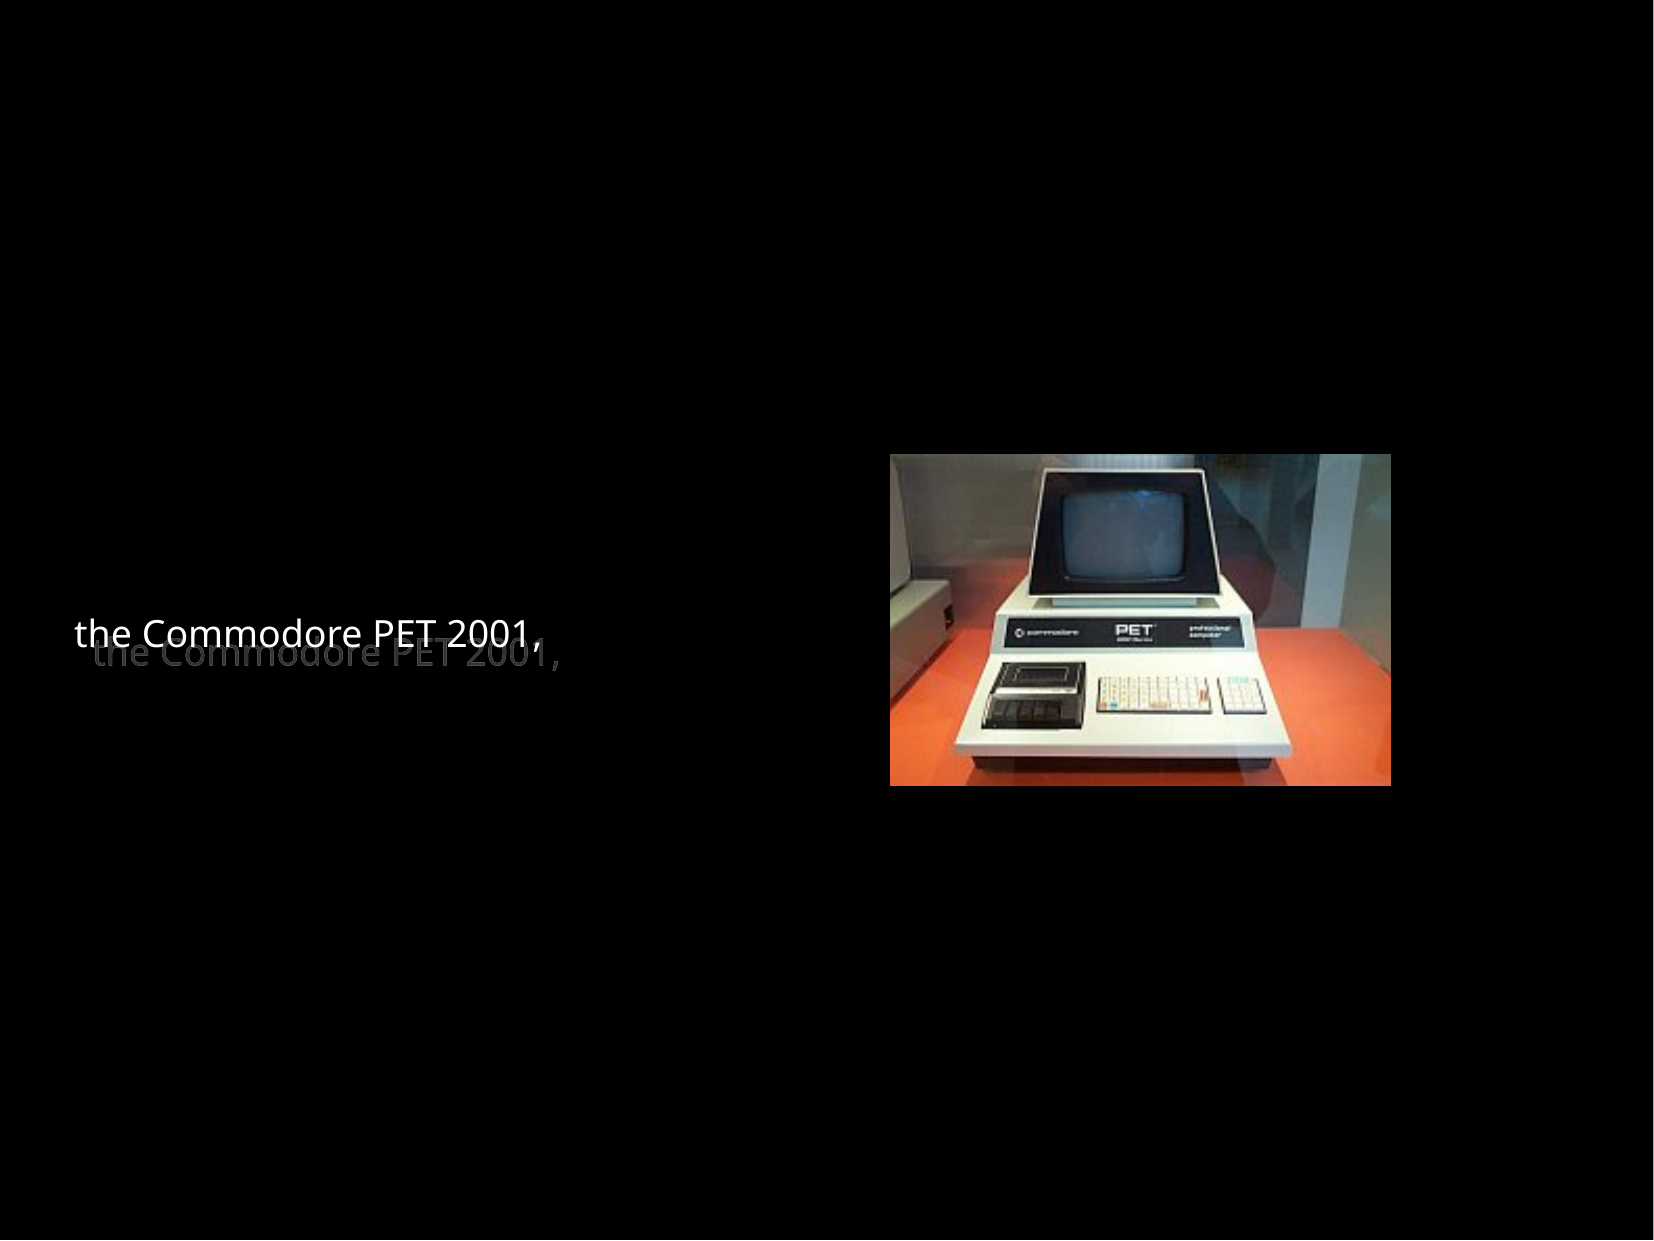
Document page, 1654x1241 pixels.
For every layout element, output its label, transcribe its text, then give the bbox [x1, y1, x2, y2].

text_box the Commodore PET 2001, [59, 600, 579, 668]
picture [890, 454, 1391, 786]
